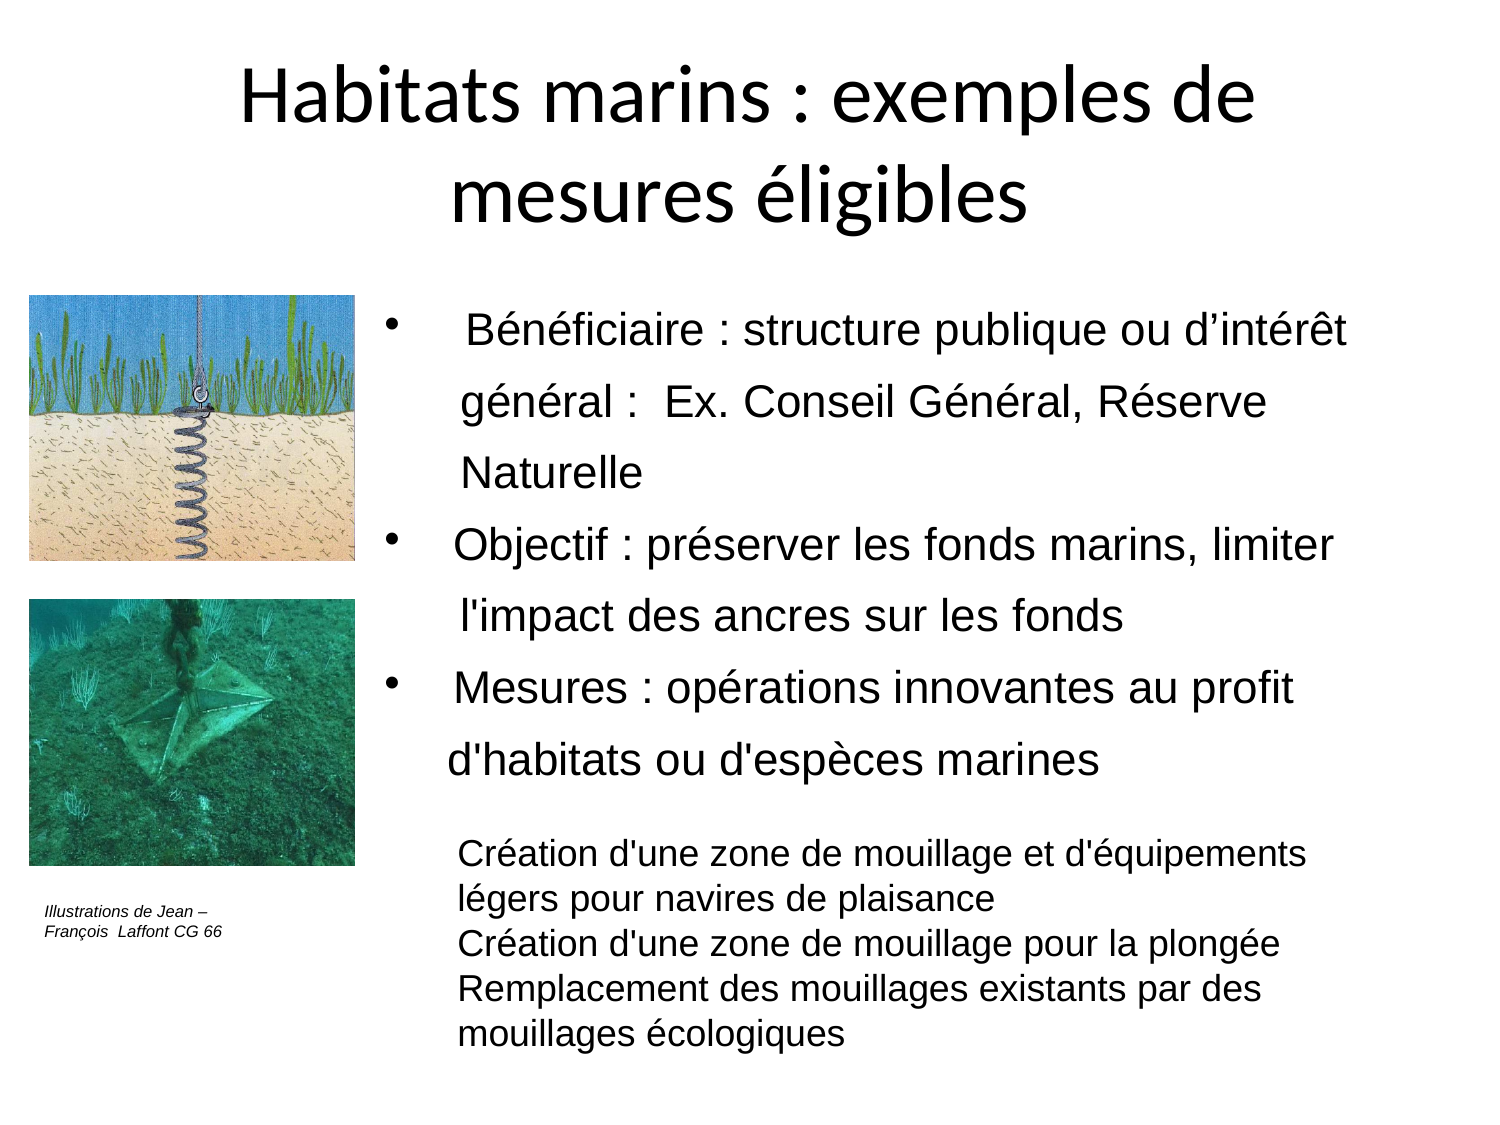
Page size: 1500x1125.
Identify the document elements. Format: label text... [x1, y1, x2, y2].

picture [29, 295, 355, 561]
picture [29, 599, 355, 866]
text_box Illustrations de Jean –François Laffont CG 66 [29, 893, 266, 949]
subtitle Bénéficiaire : structure publique ou d’intérêt général : Ex. Conseil Général, Réserve Naturelle Objectif : préserver les fonds marins, limiter l'impact des ancres sur les fonds Mesures : opérations innovantes au profit d'habitats ou d'espèces marines Création d'une zone de mouillage et d'équipements légers pour navires de plaisance Création d'une zone de mouillage pour la plongée Remplacement des mouillages existants par des mouillages écologiques [383, 285, 1418, 1125]
title Habitats marins : exemples de mesures éligibles [75, 20, 1424, 257]
